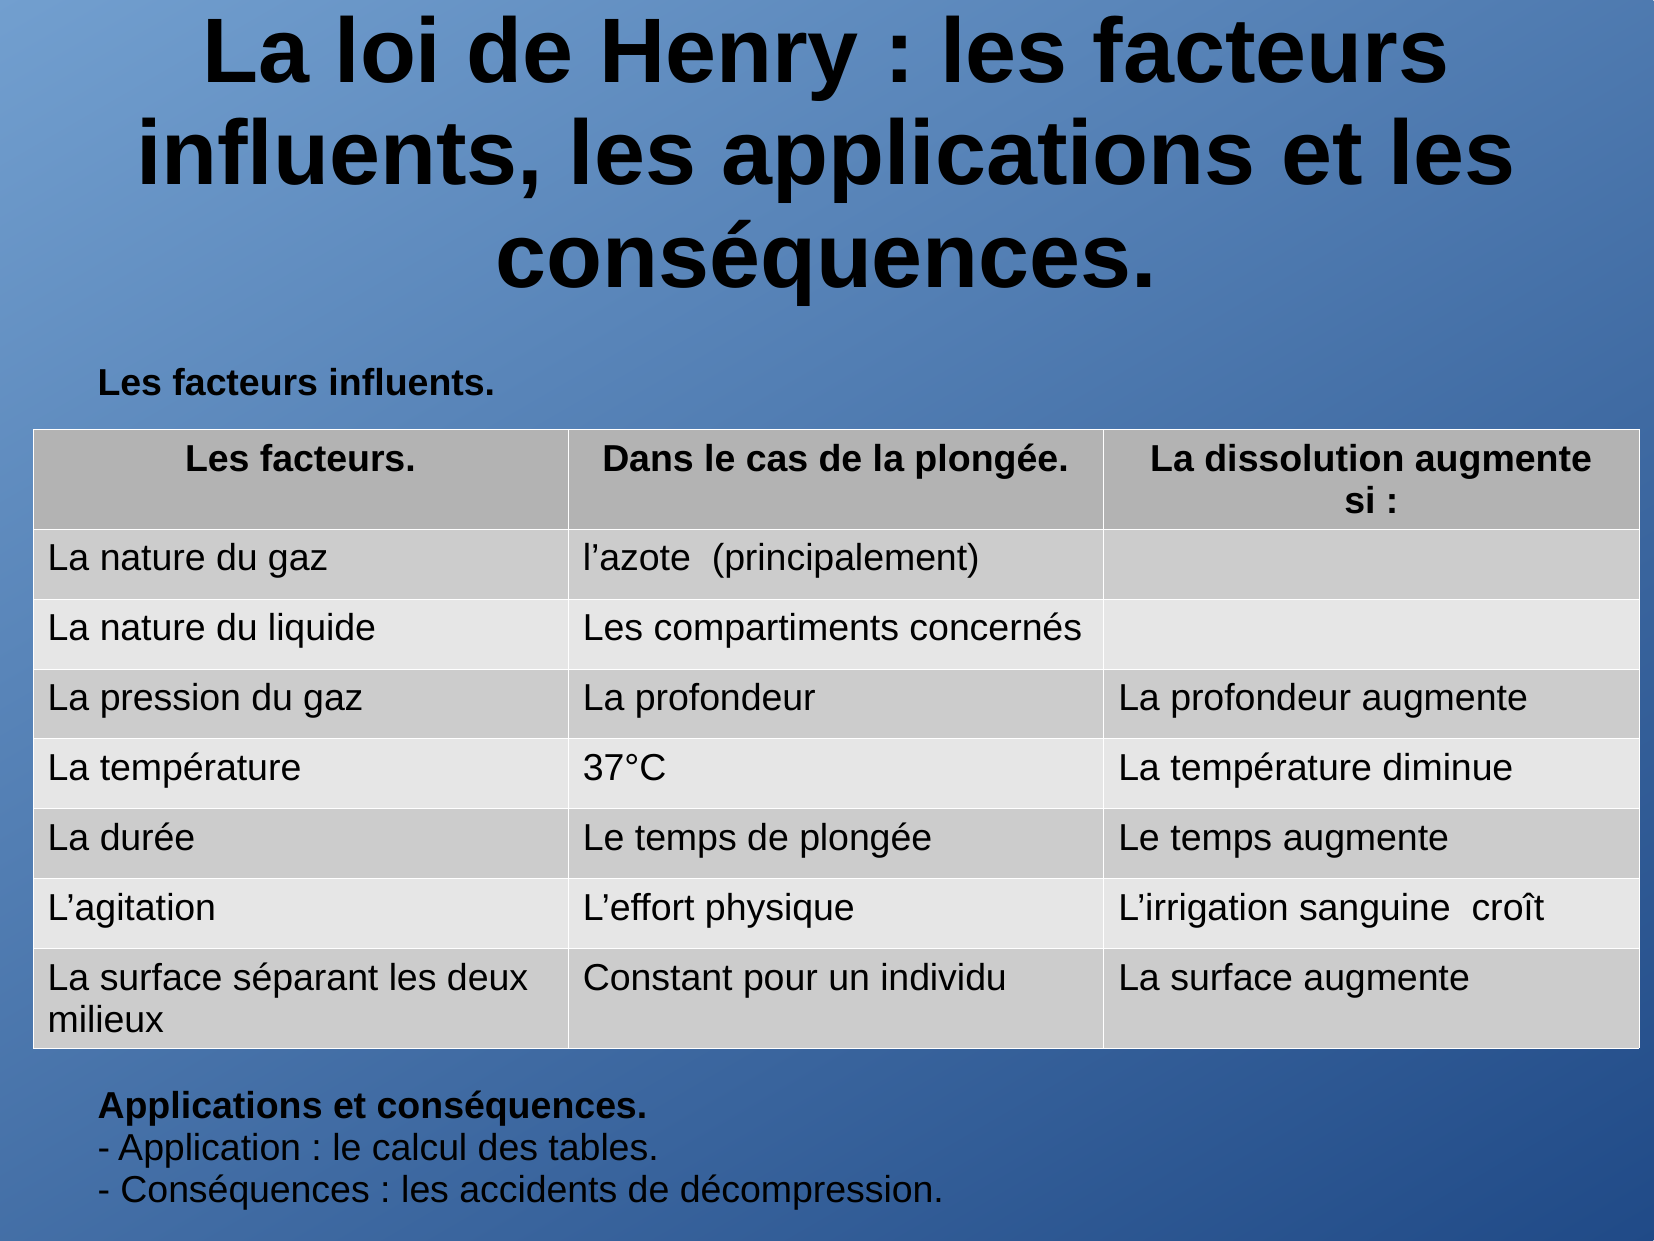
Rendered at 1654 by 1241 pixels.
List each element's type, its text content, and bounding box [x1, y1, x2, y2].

table_cell La durée [34, 809, 568, 878]
table_cell 37°C [569, 739, 1103, 808]
table_cell La profondeur [569, 670, 1103, 738]
table_cell La pression du gaz [34, 670, 568, 738]
text_box Applications et conséquences. - Application : le calcul des tables. - Conséquences : les accidents de décompression. [82, 1077, 1028, 1217]
text_box Les facteurs influents. [82, 354, 520, 414]
table_cell l’azote (principalement) [569, 530, 1103, 599]
table_header Les facteurs. [34, 430, 568, 529]
table_cell La surface augmente [1104, 949, 1639, 1048]
table_cell La nature du liquide [34, 600, 568, 669]
table_cell L’agitation [34, 879, 568, 948]
table_cell La profondeur augmente [1104, 670, 1639, 738]
table_cell L’irrigation sanguine croît [1104, 879, 1639, 948]
table_cell Les compartiments concernés [569, 600, 1103, 669]
table_cell [1104, 530, 1639, 599]
table_cell L’effort physique [569, 879, 1103, 948]
table_cell Le temps augmente [1104, 809, 1639, 878]
table_cell Le temps de plongée [569, 809, 1103, 878]
title La loi de Henry : les facteurs influents, les applications et les conséquences. [82, 0, 1571, 307]
table_cell La température diminue [1104, 739, 1639, 808]
table_header La dissolution augmente si : [1104, 430, 1639, 529]
table_cell [1104, 600, 1639, 669]
table_header Dans le cas de la plongée. [569, 430, 1103, 529]
table_cell La surface séparant les deux milieux [34, 949, 568, 1048]
table_cell Constant pour un individu [569, 949, 1103, 1048]
table_cell La nature du gaz [34, 530, 568, 599]
table_cell La température [34, 739, 568, 808]
